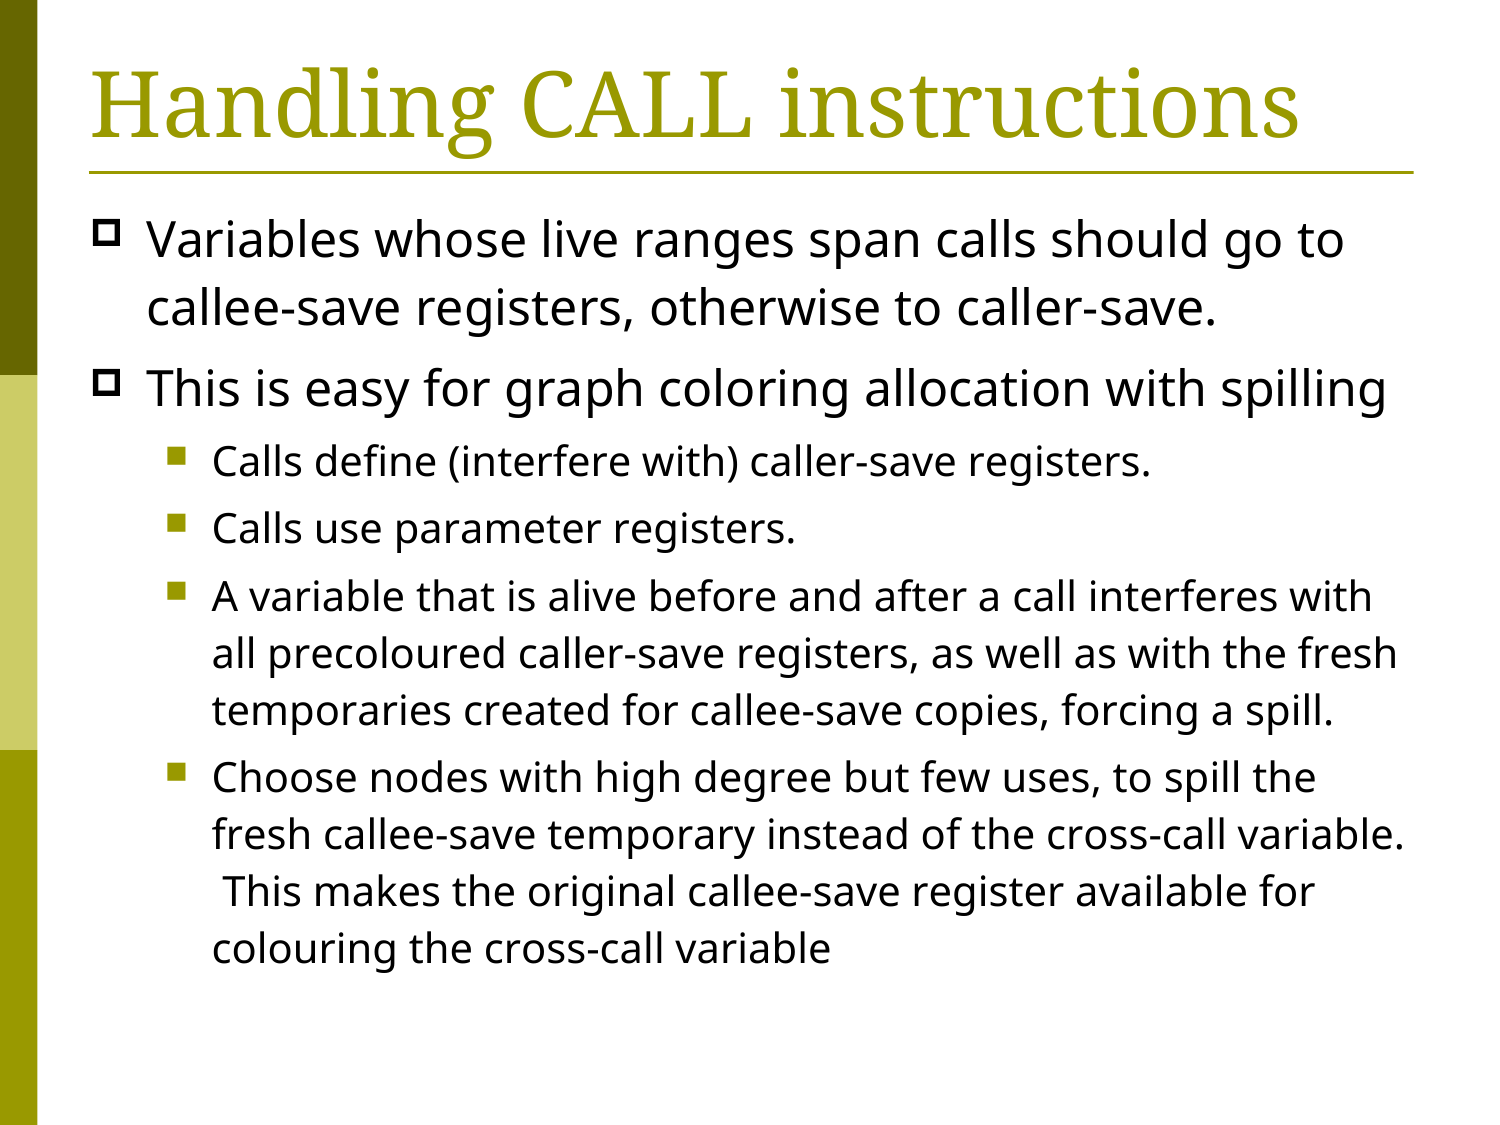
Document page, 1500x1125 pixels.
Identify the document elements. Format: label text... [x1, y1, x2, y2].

list Variables whose live ranges span calls should go to callee-save registers, otherwise to caller-save. This is easy for graph coloring allocation with spilling Calls define (interfere with) caller-save registers. Calls use parameter registers. A variable that is alive before and after a call interferes with all precoloured caller-save registers, as well as with the fresh temporaries created for callee-save copies, forcing a spill. Choose nodes with high degree but few uses, to spill the fresh callee-save temporary instead of the cross-call variable. This makes the original callee-save register available for colouring the cross-call variable [75, 196, 1426, 1006]
title Handling CALL instructions [75, 45, 1426, 173]
